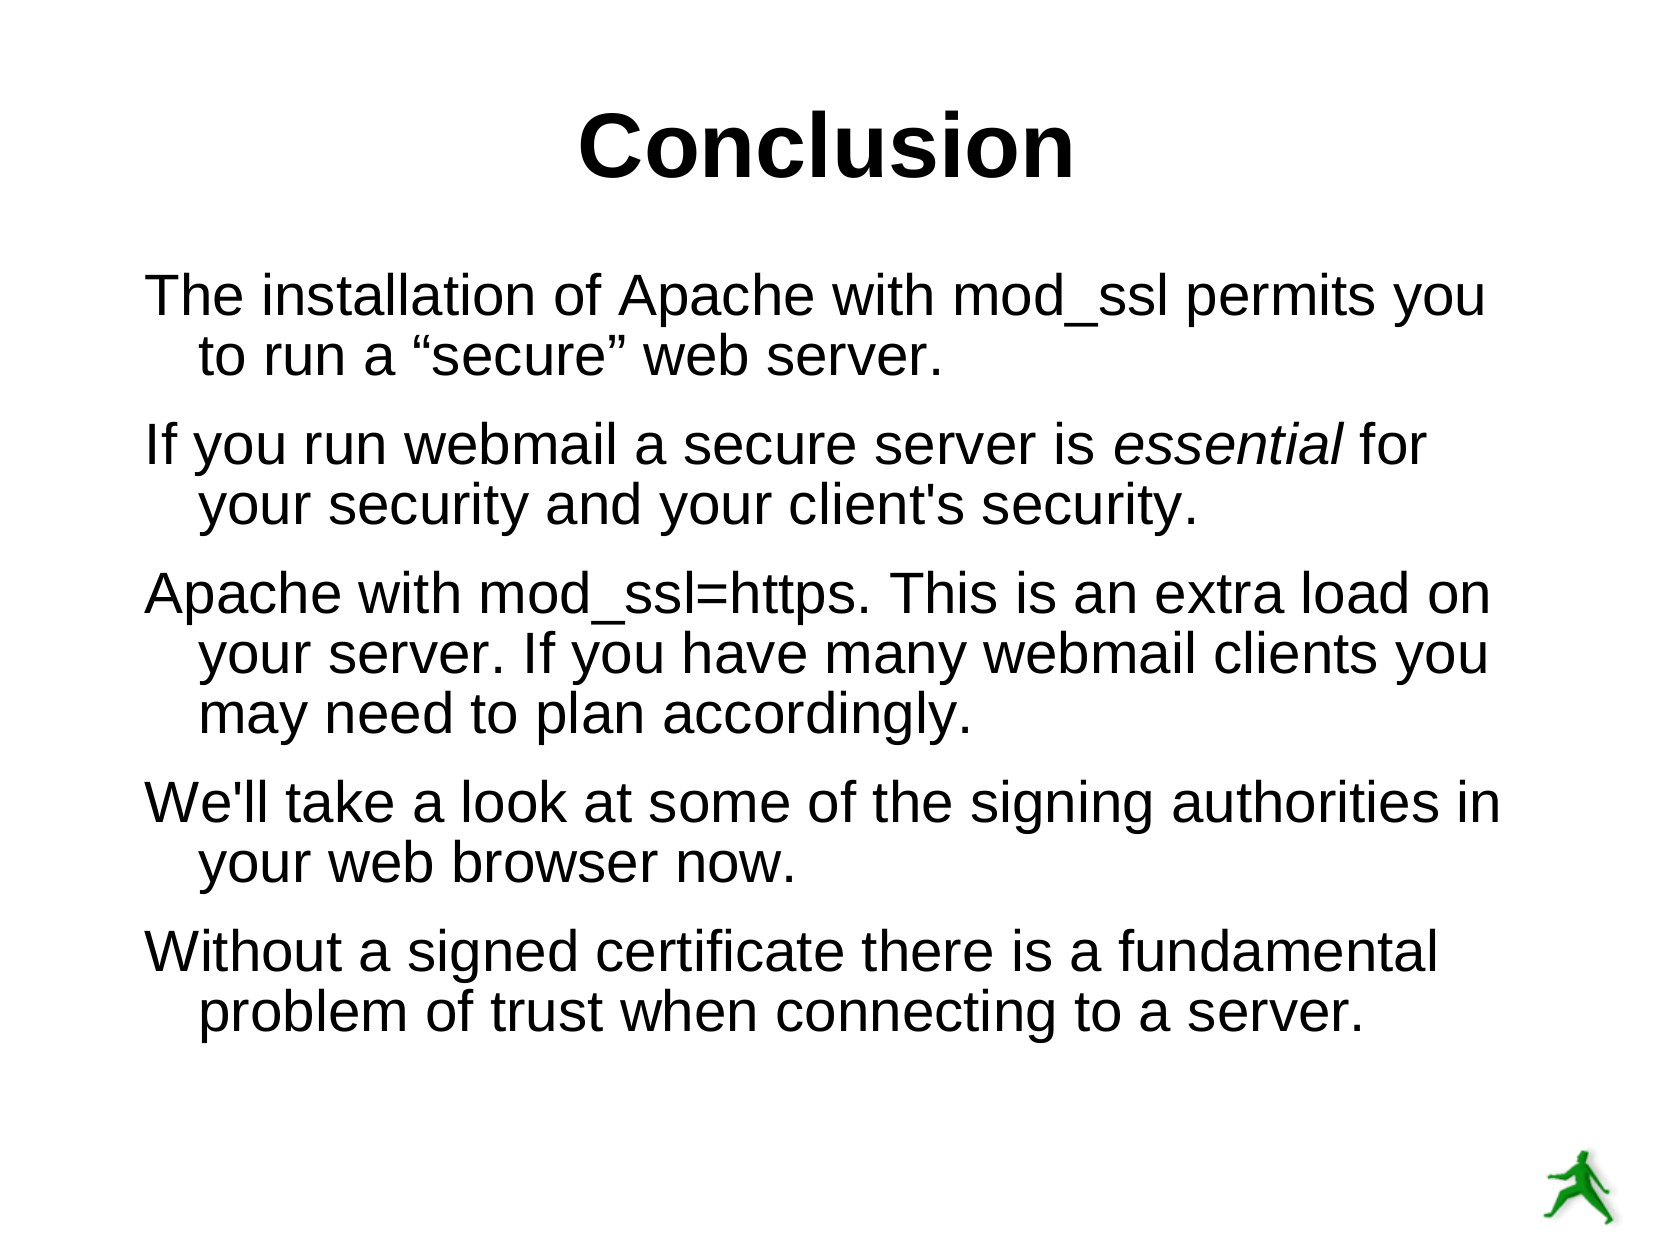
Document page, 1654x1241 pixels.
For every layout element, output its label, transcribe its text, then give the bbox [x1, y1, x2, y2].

title Conclusion [121, 73, 1534, 218]
picture [1541, 1135, 1634, 1227]
list The installation of Apache with mod_ssl permits you to run a “secure” web server. If you run webmail a secure server is essential for your security and your client's security. Apache with mod_ssl=https. This is an extra load on your server. If you have many webmail clients you may need to plan accordingly. We'll take a look at some of the signing authorities in your web browser now. Without a signed certificate there is a fundamental problem of trust when connecting to a server. [127, 267, 1540, 1128]
